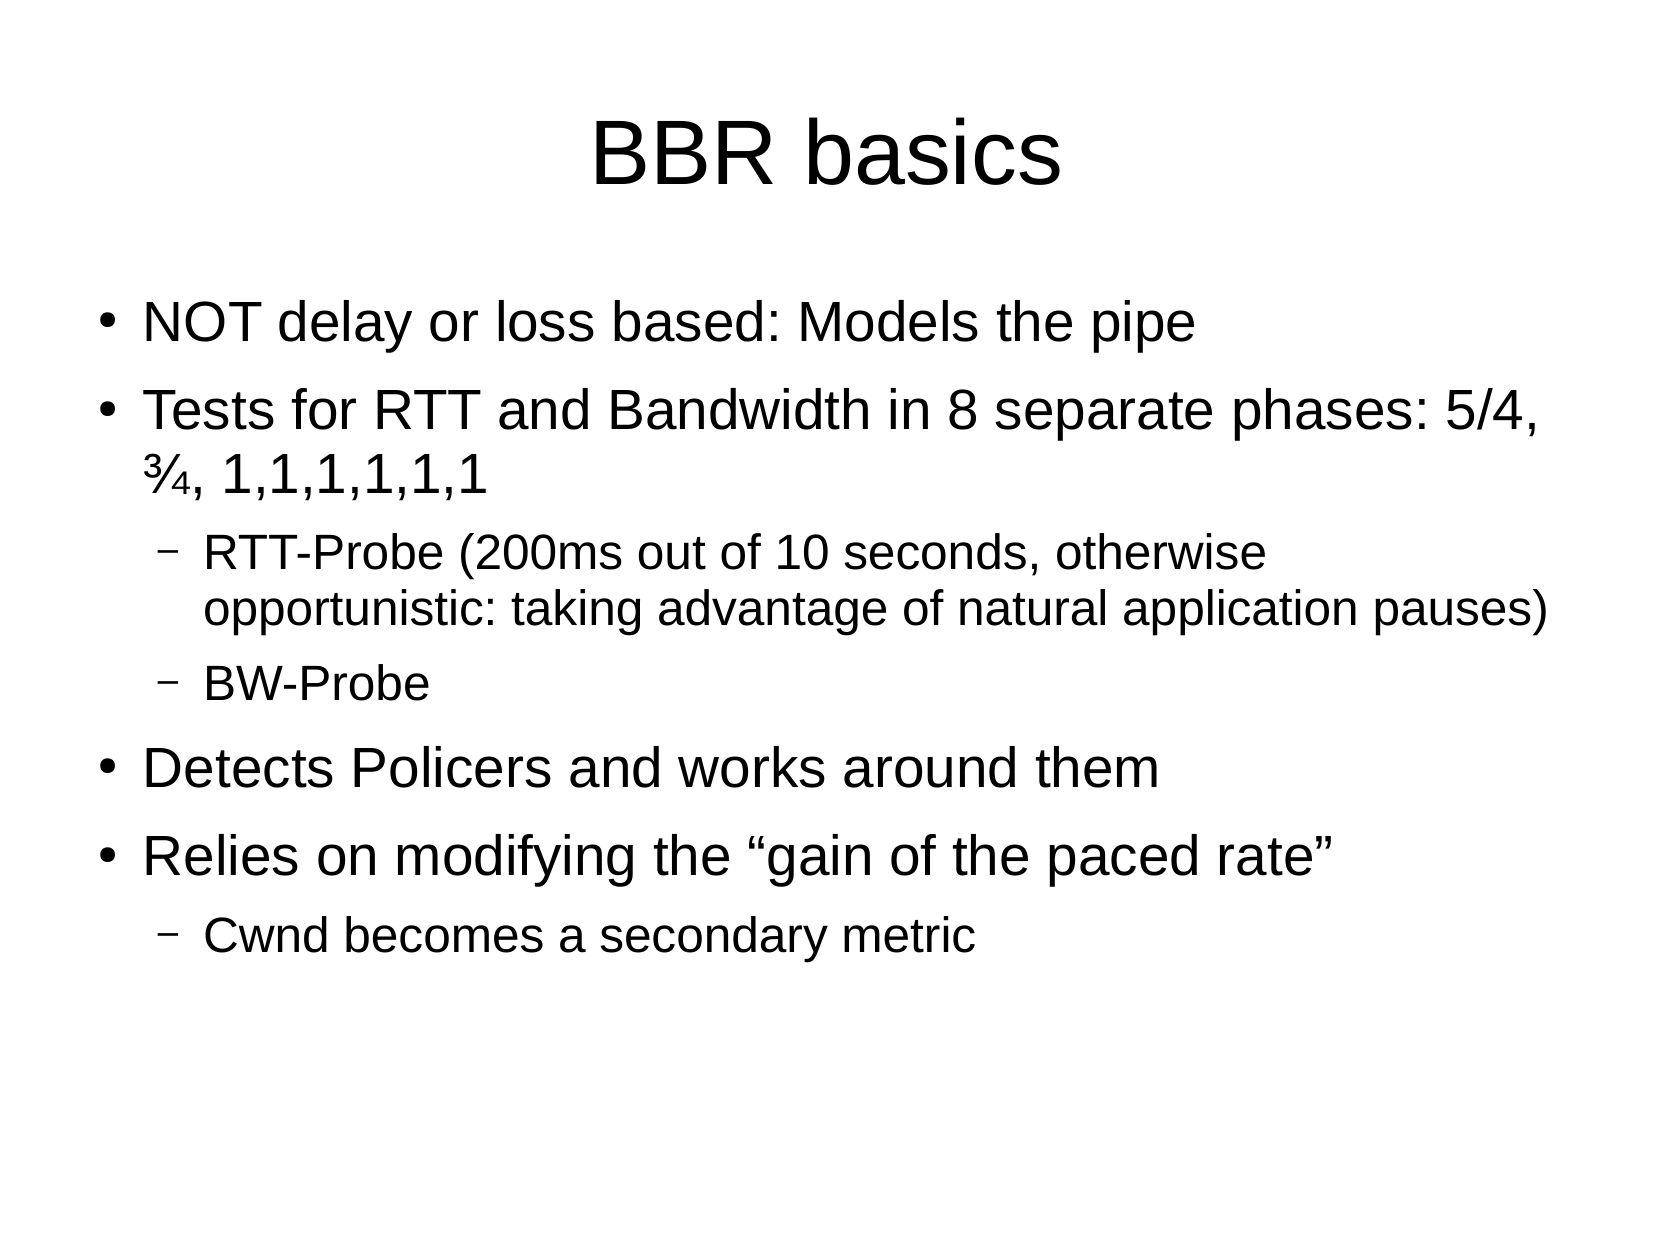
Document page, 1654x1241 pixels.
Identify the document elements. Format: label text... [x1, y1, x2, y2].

list NOT delay or loss based: Models the pipe Tests for RTT and Bandwidth in 8 separate phases: 5/4, ¾, 1,1,1,1,1,1 RTT-Probe (200ms out of 10 seconds, otherwise opportunistic: taking advantage of natural application pauses) BW-Probe Detects Policers and works around them Relies on modifying the “gain of the paced rate” Cwnd becomes a secondary metric [82, 290, 1571, 1010]
title BBR basics [82, 49, 1571, 257]
